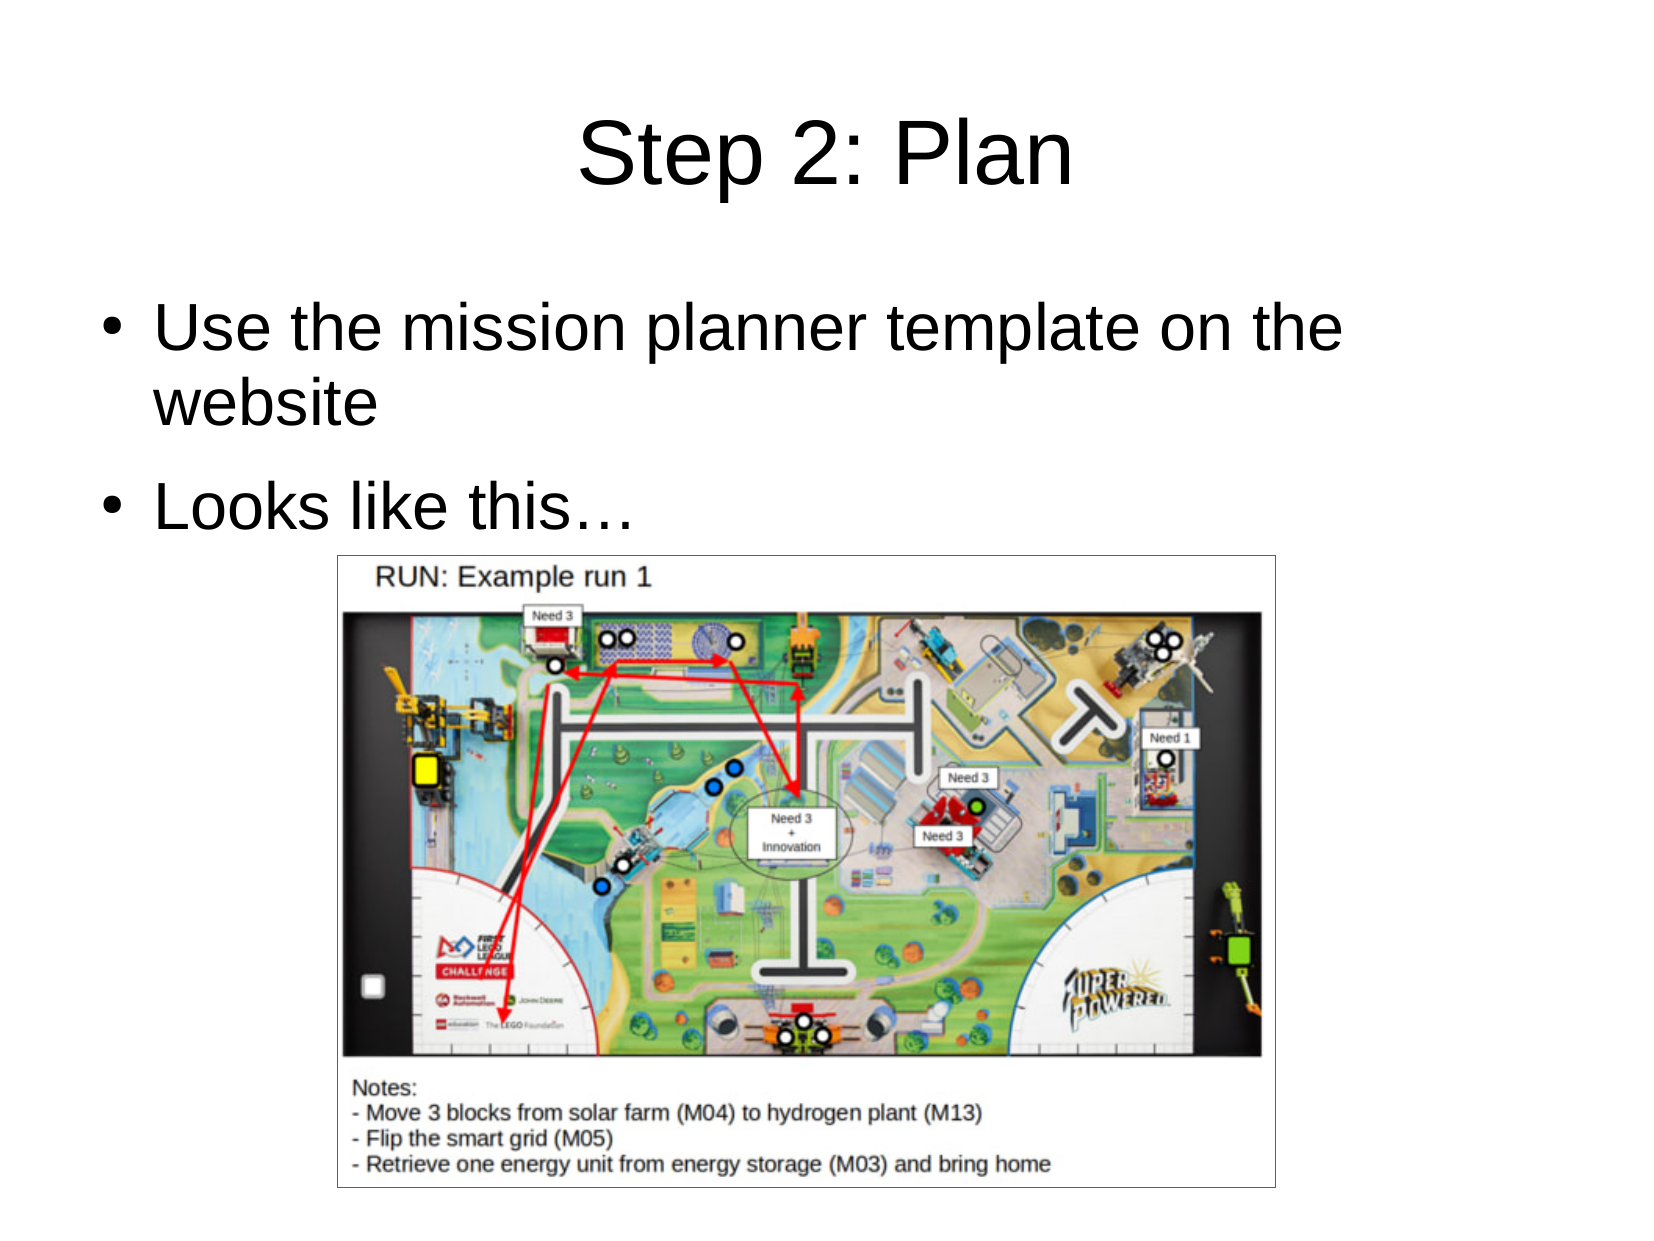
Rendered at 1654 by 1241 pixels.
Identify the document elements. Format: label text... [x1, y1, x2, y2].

title Step 2: Plan [82, 49, 1571, 257]
picture [337, 554, 1276, 1188]
list Use the mission planner template on the website Looks like this… [82, 290, 1571, 1010]
